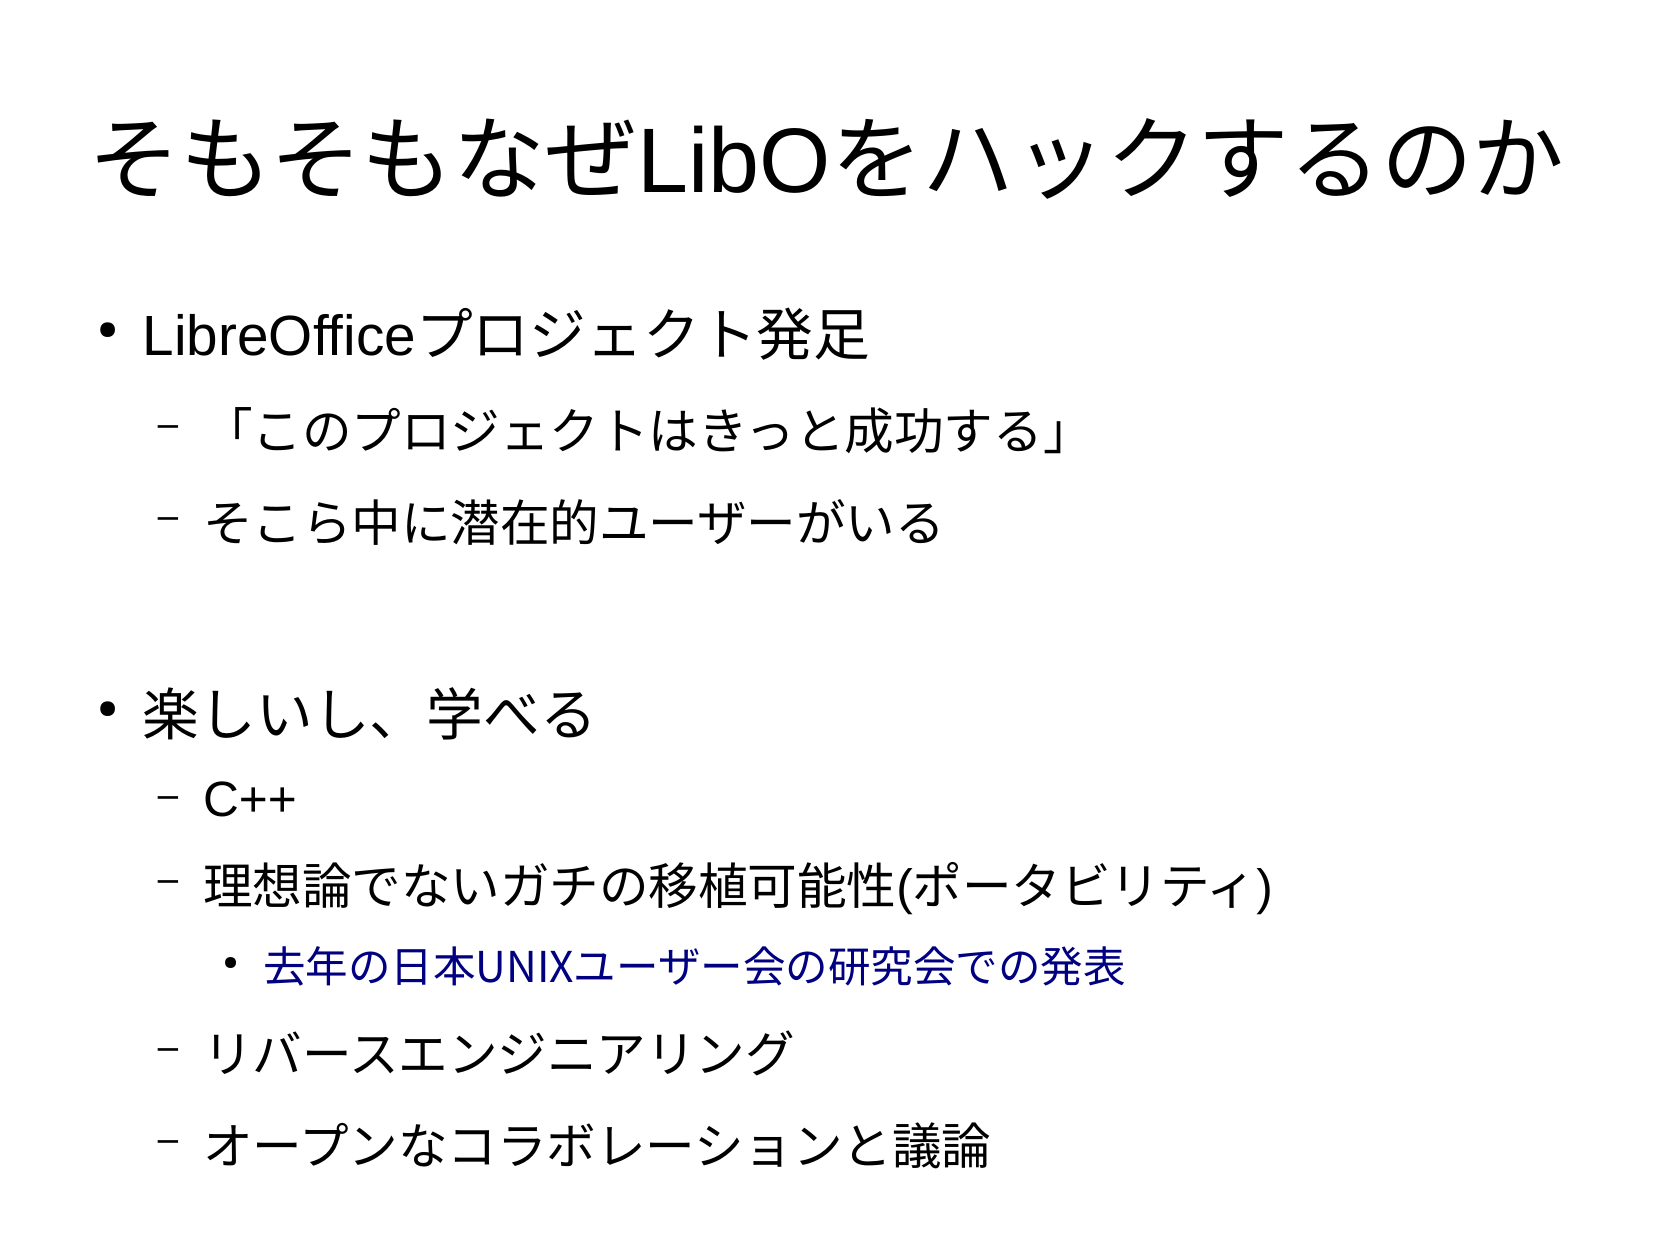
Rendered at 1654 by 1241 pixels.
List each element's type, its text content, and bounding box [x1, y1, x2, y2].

title そもそもなぜLibOをハックするのか [82, 49, 1571, 257]
list LibreOfficeプロジェクト発足 「このプロジェクトはきっと成功する」 そこら中に潜在的ユーザーがいる 楽しいし、学べる C++ 理想論でないガチの移植可能性(ポータビリティ) 去年の日本UNIXユーザー会の研究会での発表 リバースエンジニアリング オープンなコラボレーションと議論 [82, 290, 1571, 1182]
